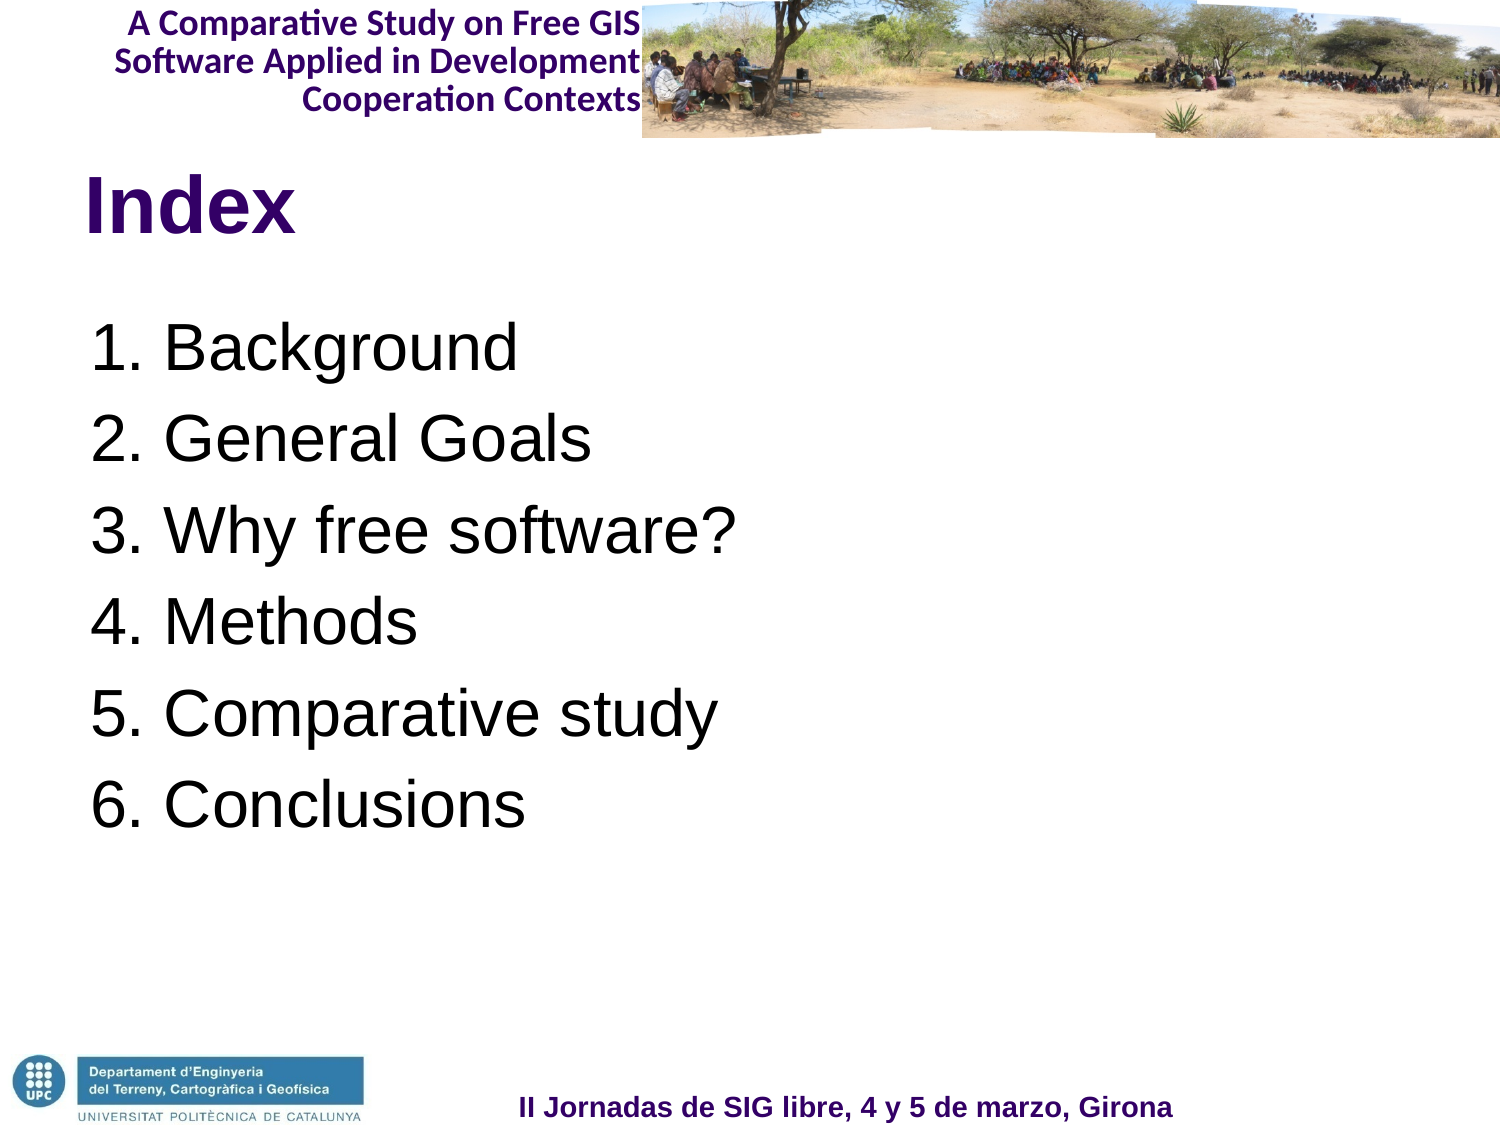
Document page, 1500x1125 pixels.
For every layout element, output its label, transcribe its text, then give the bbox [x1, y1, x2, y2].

list 1. Background 2. General Goals 3. Why free software? 4. Methods 5. Comparative study 6. Conclusions [75, 210, 1426, 935]
picture [0, 1054, 376, 1125]
text_box II Jornadas de SIG libre, 4 y 5 de marzo, Girona [360, 1083, 1341, 1125]
picture [642, 0, 1500, 138]
title Index [70, 152, 1195, 319]
